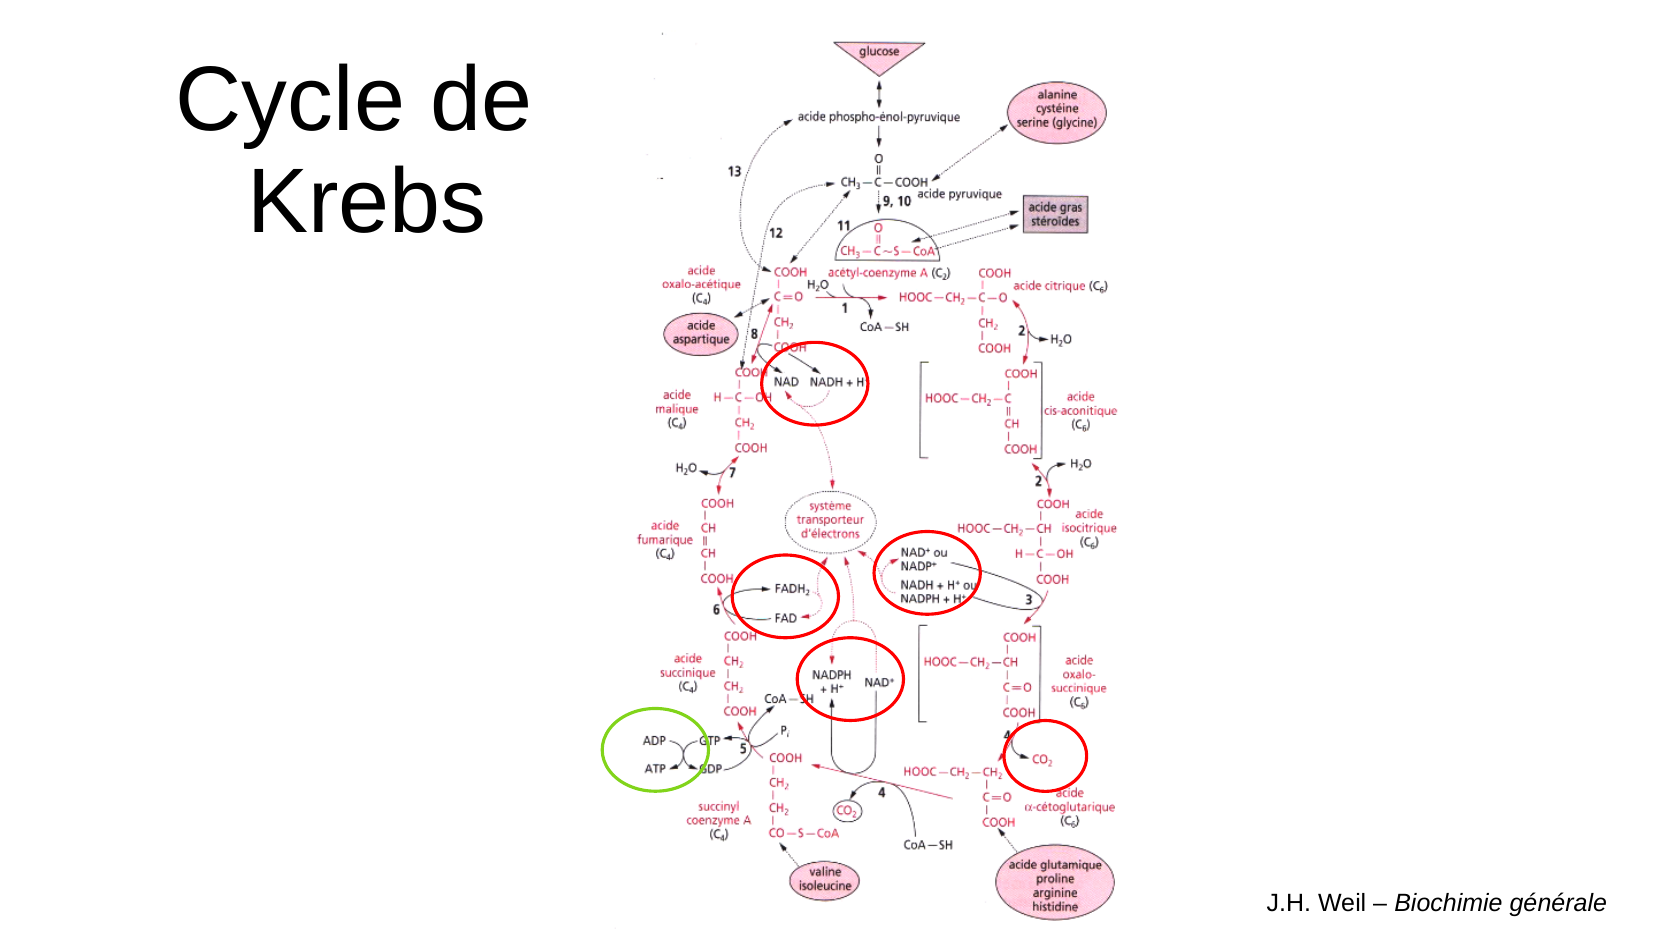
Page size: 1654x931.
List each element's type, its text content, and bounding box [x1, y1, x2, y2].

text_box J.H. Weil – Biochimie générale [1251, 881, 1654, 931]
title Cycle de Krebs [0, 47, 570, 253]
picture [570, 5, 1123, 930]
